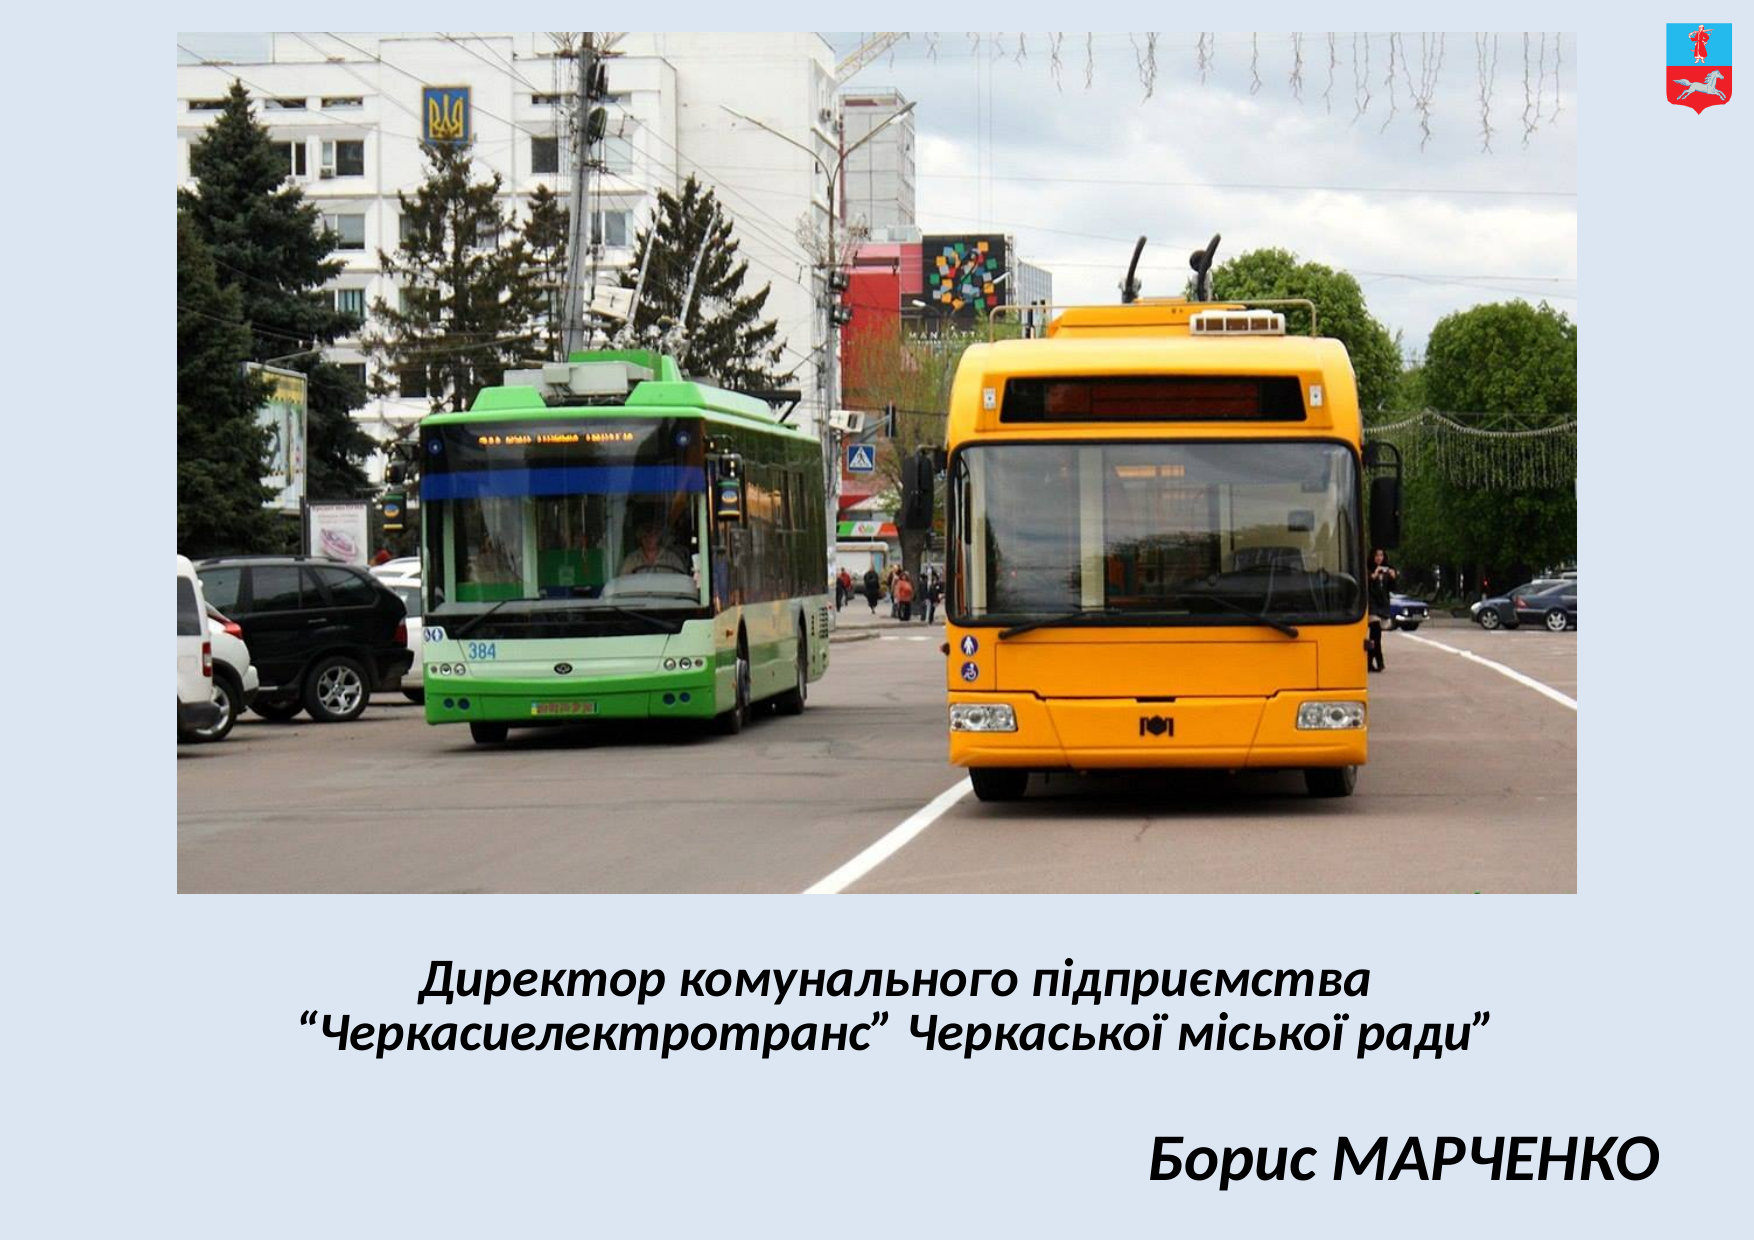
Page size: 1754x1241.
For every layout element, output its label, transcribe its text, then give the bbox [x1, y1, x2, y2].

text_box Директор комунального підприємства “Черкасиелектротранс” Черкаської міської ради” Борис МАРЧЕНКО [101, 826, 1690, 1218]
picture [177, 32, 1577, 894]
picture [1663, 20, 1734, 117]
